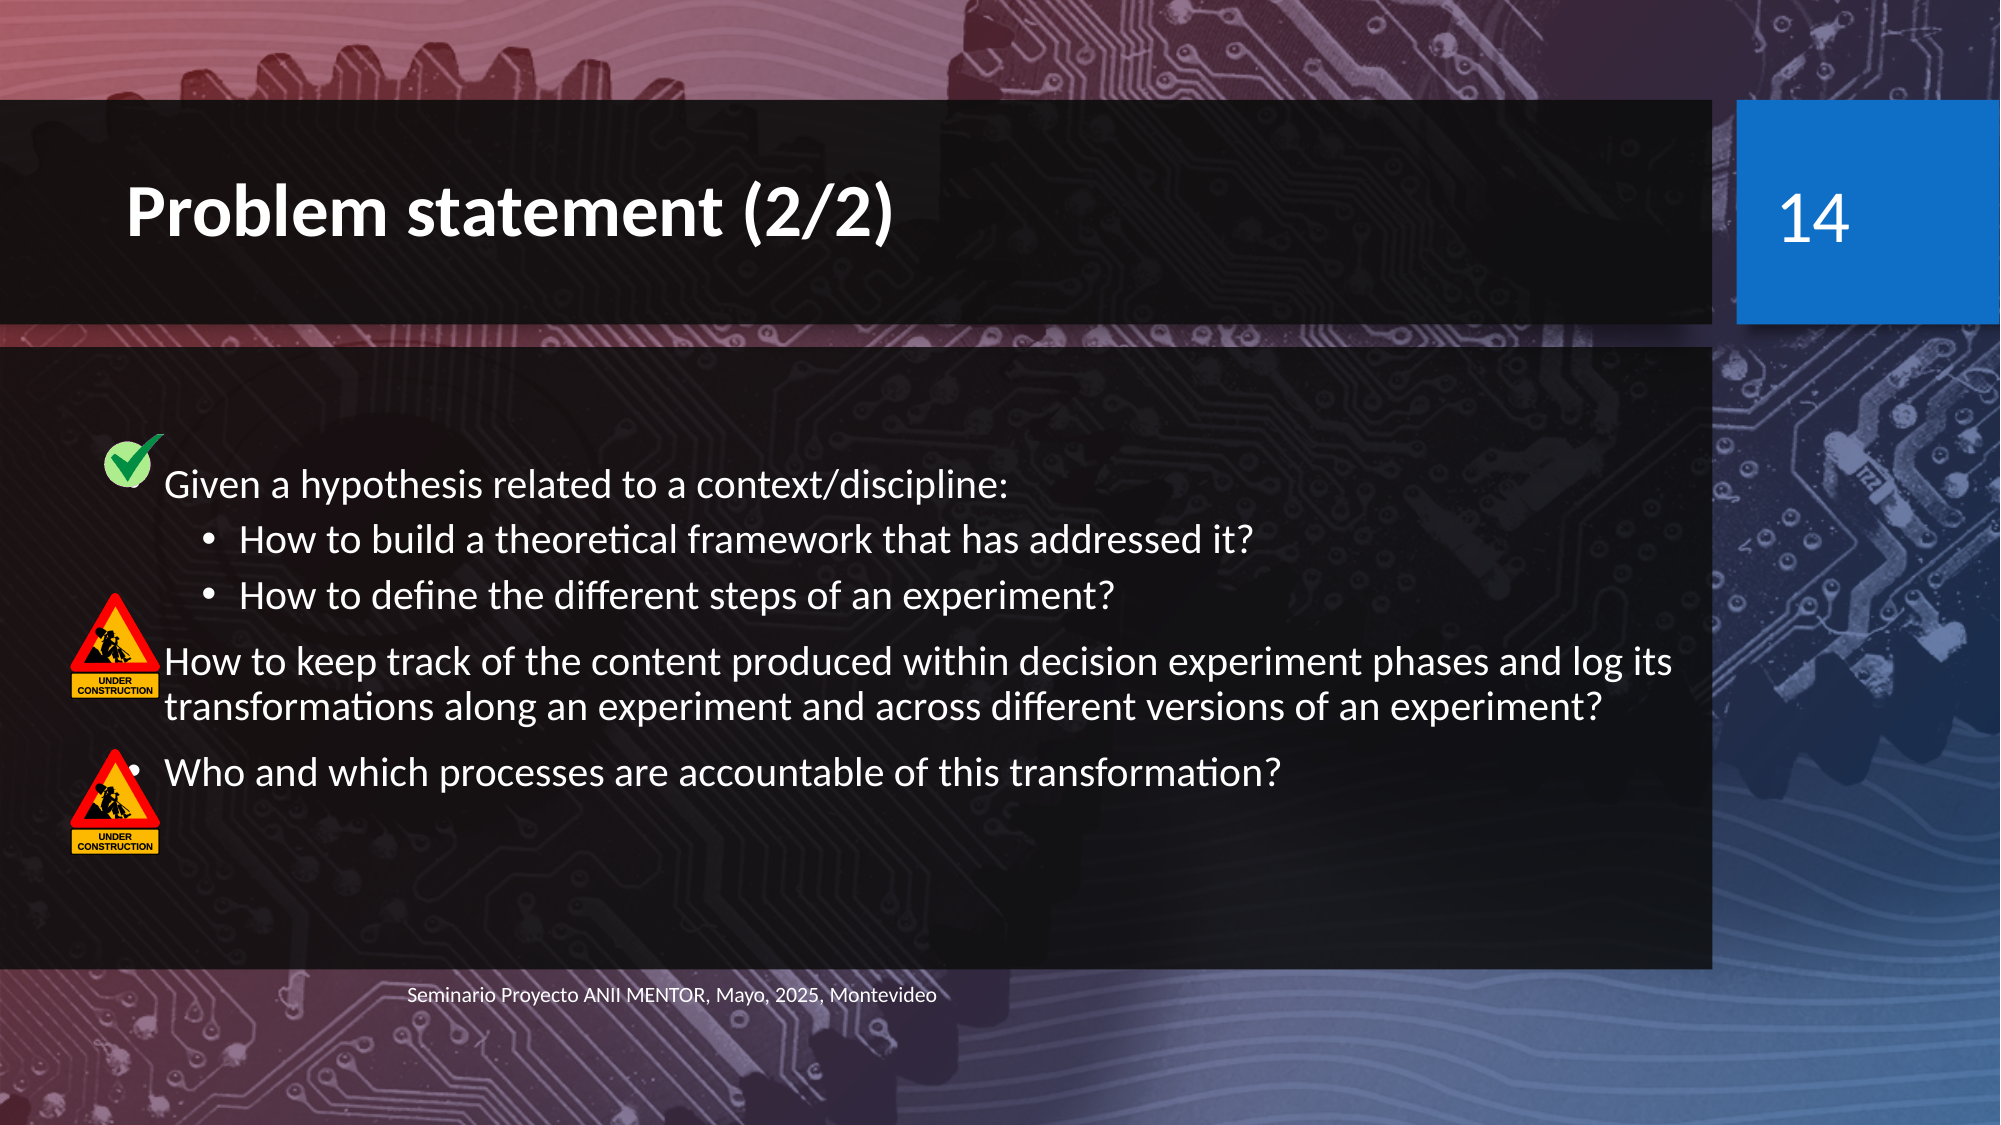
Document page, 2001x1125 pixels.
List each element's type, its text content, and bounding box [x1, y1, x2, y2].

list Given a hypothesis related to a context/discipline: How to build a theoretical framework that has addressed it? How to define the different steps of an experiment? How to keep track of the content produced within decision experiment phases and log its transformations along an experiment and across different versions of an experiment? Who and which processes are accountable of this transformation? [111, 383, 1689, 941]
text_box [0, 99, 1713, 325]
footer Seminario Proyecto ANII MENTOR, Mayo, 2025, Montevideo [111, 973, 1239, 1034]
text_box [1736, 99, 2000, 325]
text_box [0, 376, 1713, 970]
picture [0, 0, 2000, 1125]
picture [62, 593, 168, 699]
title Problem statement (2/2) [111, 123, 1689, 301]
picture [62, 749, 168, 855]
slide_number <number> [1760, 123, 1950, 303]
picture [100, 427, 168, 495]
